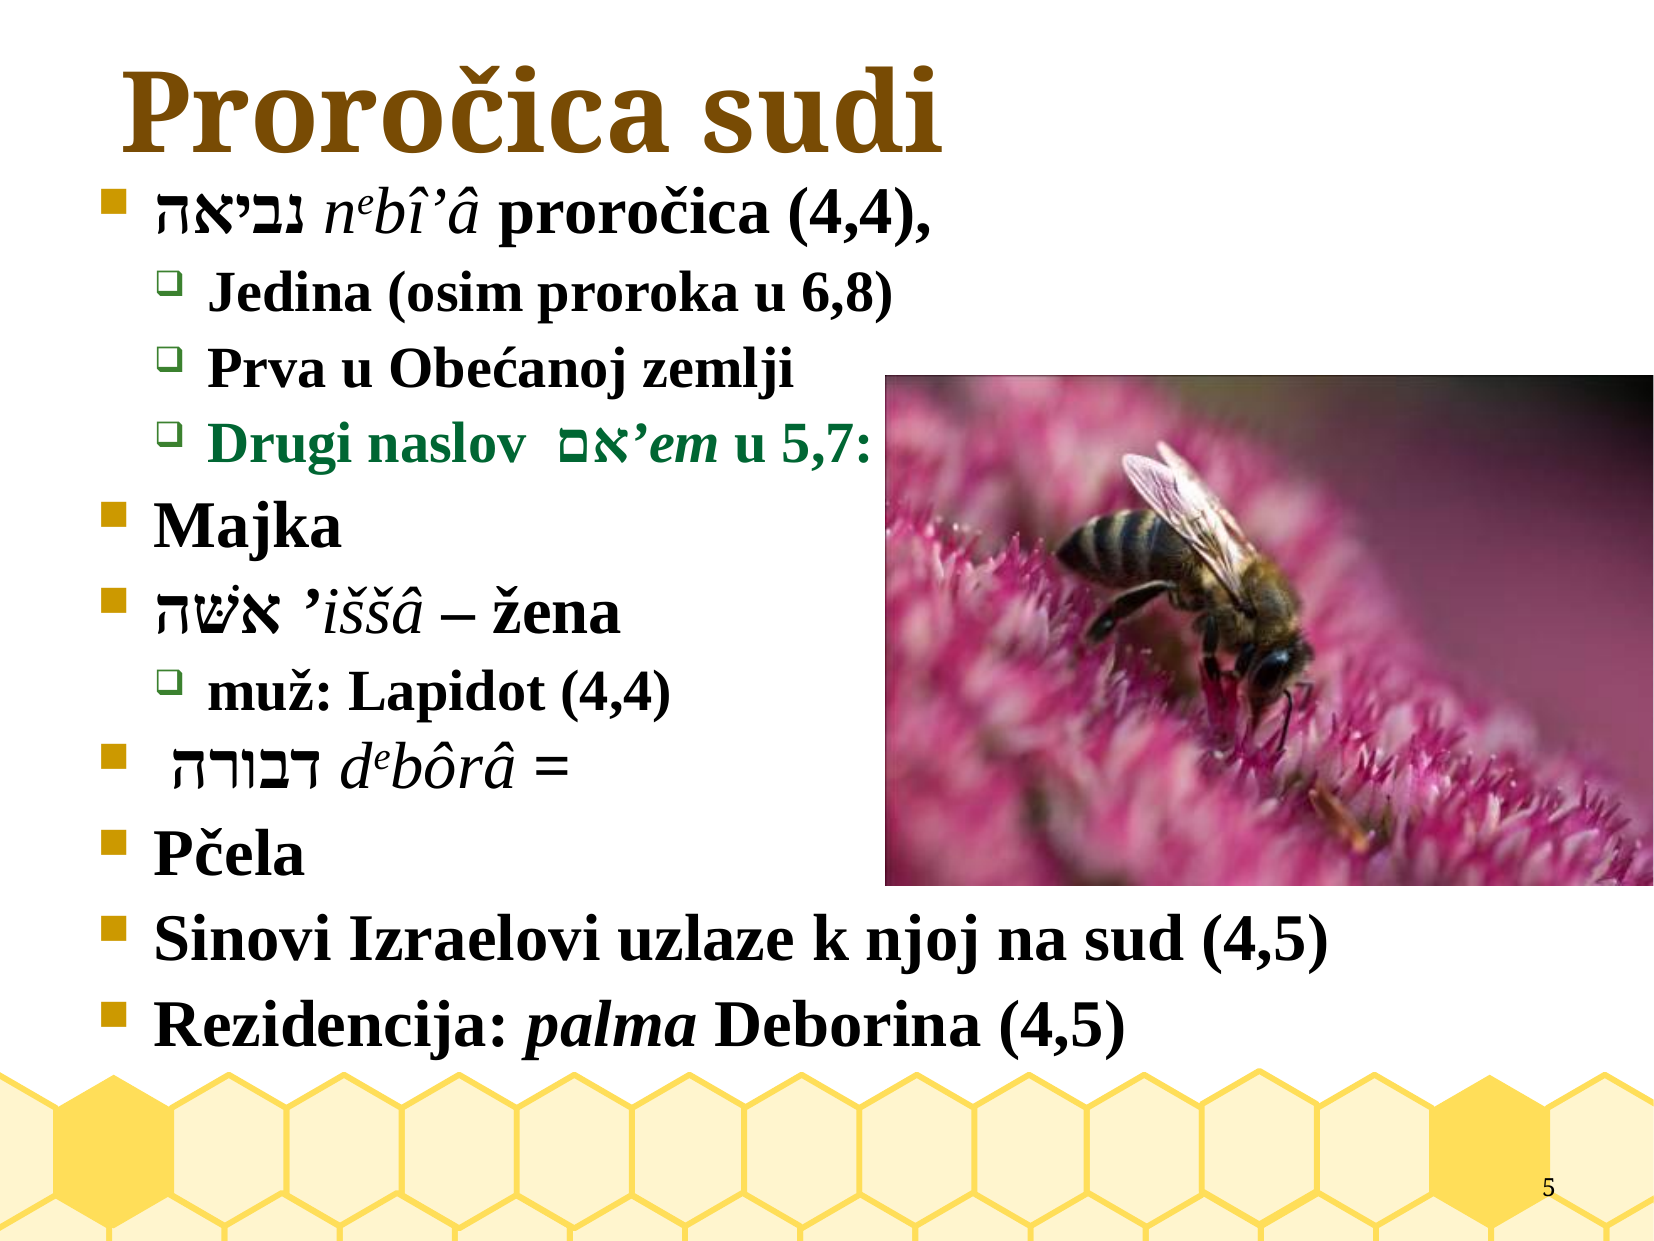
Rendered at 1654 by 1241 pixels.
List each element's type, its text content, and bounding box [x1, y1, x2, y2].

title Proročica sudi [65, 32, 1554, 239]
picture [885, 375, 1654, 886]
text_box <number> [1185, 1129, 1571, 1212]
list נביאה nebî’â proročica (4,4), Jedina (osim proroka u 6,8) Prva u Obećanoj zemlji Drugi naslov אם’em u 5,7: Majka אשּׁה ’iššâ – žena muž: Lapidot (4,4) דבורה debôrâ = Pčela Sinovi Izraelovi uzlaze k njoj na sud (4,5) Rezidencija: palma Deborina (4,5) [82, 159, 1565, 1091]
